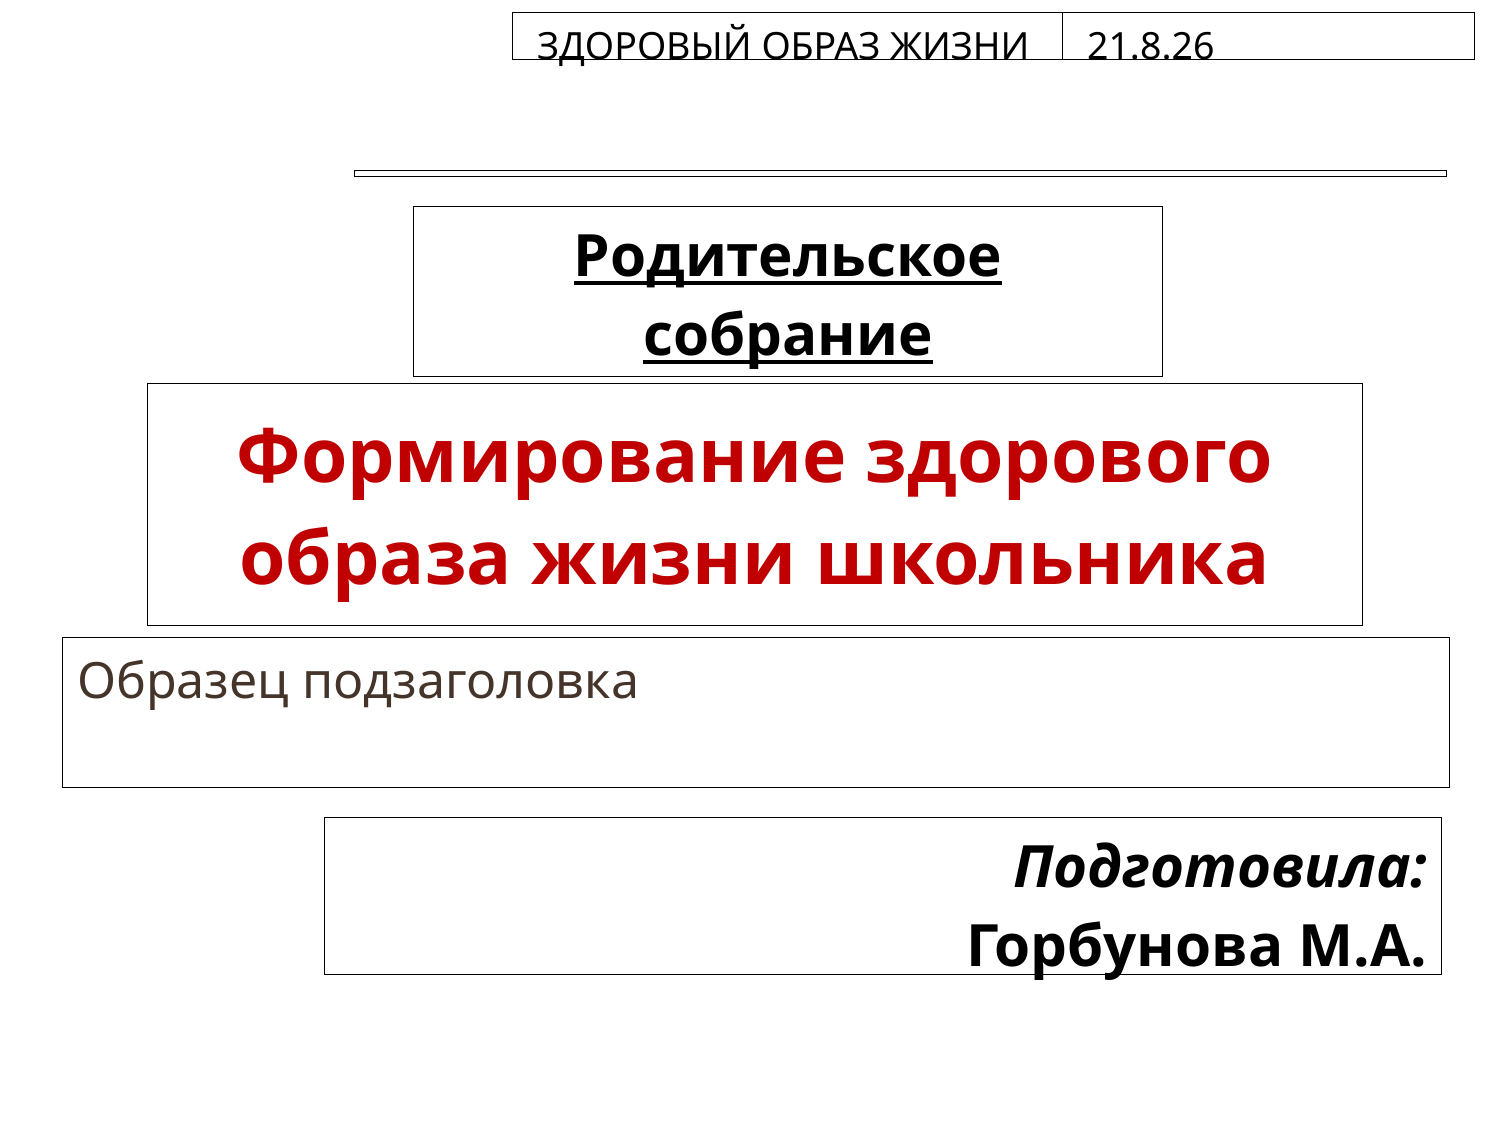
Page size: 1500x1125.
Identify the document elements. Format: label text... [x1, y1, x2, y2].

text_box Родительское собрание [413, 206, 1163, 377]
text_box Подготовила: Горбунова М.А. [324, 817, 1442, 975]
title Формирование здорового образа жизни школьника [147, 383, 1363, 626]
